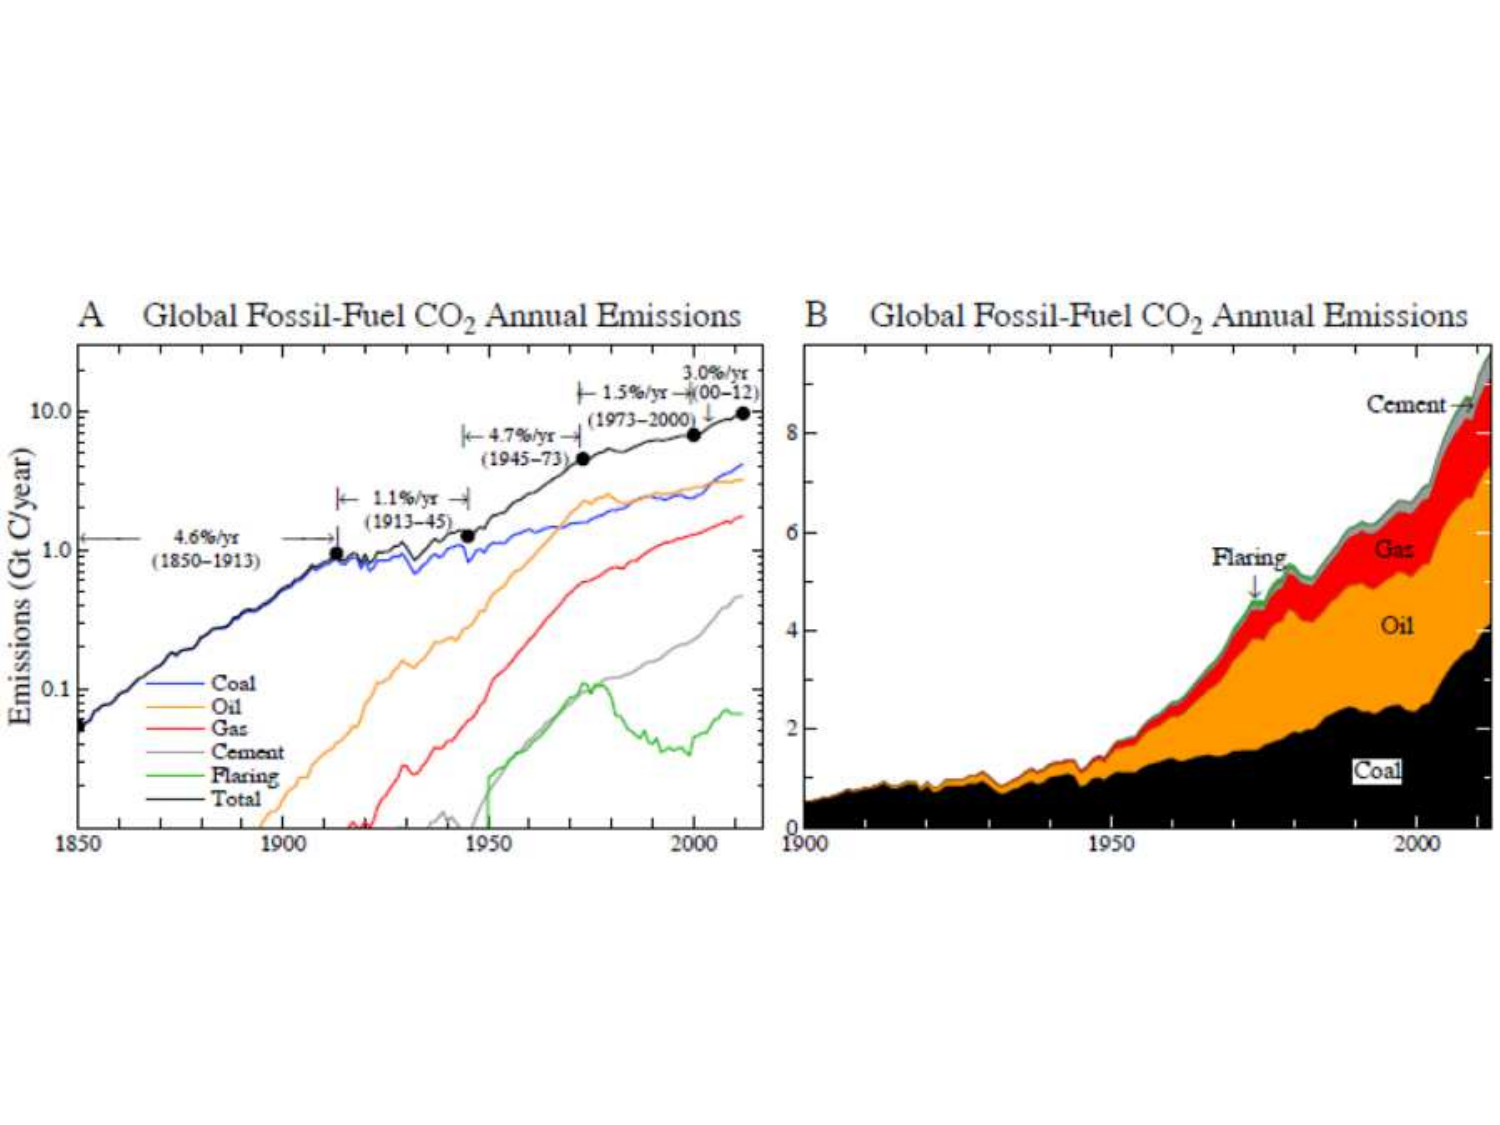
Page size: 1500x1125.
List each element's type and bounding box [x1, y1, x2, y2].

picture [0, 295, 1500, 859]
